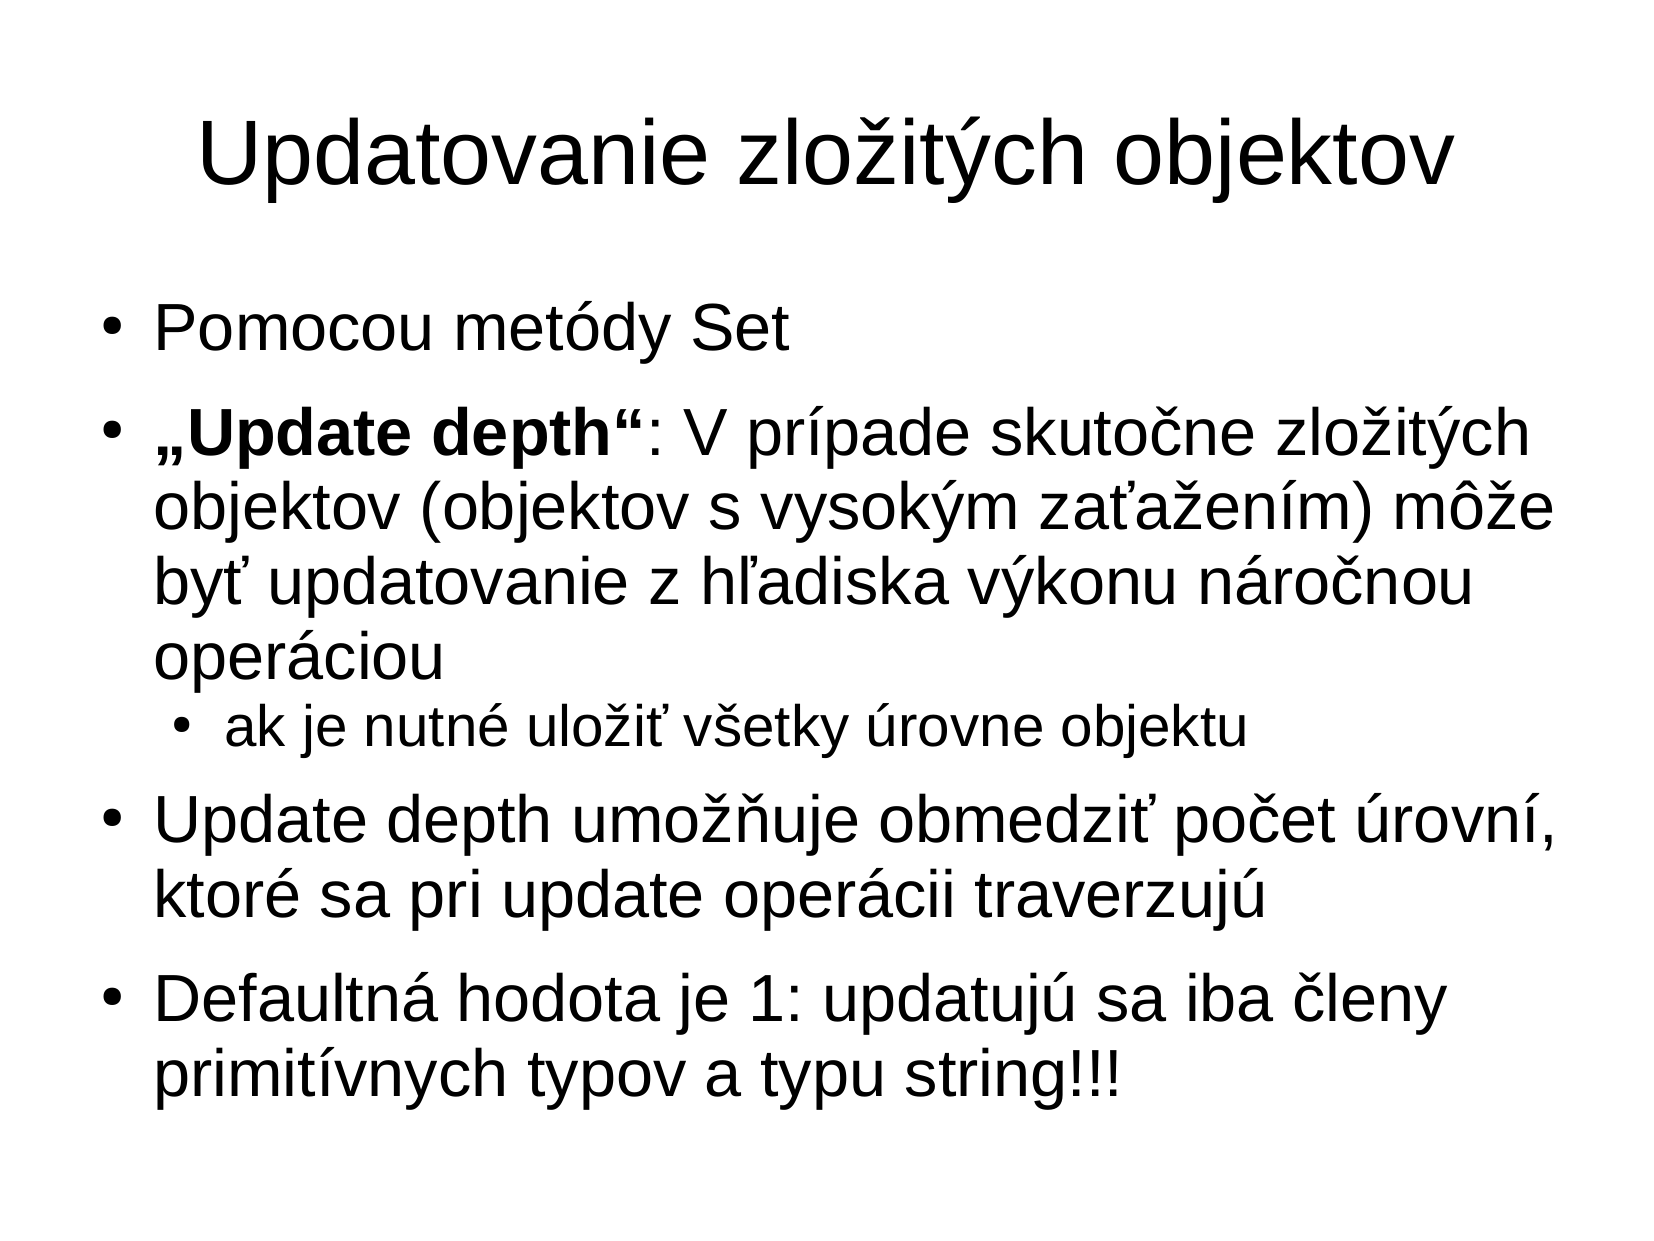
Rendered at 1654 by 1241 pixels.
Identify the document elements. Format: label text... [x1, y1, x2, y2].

list Pomocou metódy Set „Update depth“: V prípade skutočne zložitých objektov (objektov s vysokým zaťažením) môže byť updatovanie z hľadiska výkonu náročnou operáciou ak je nutné uložiť všetky úrovne objektu Update depth umožňuje obmedziť počet úrovní, ktoré sa pri update operácii traverzujú Defaultná hodota je 1: updatujú sa iba členy primitívnych typov a typu string!!! [82, 290, 1571, 1111]
title Updatovanie zložitých objektov [82, 56, 1571, 250]
